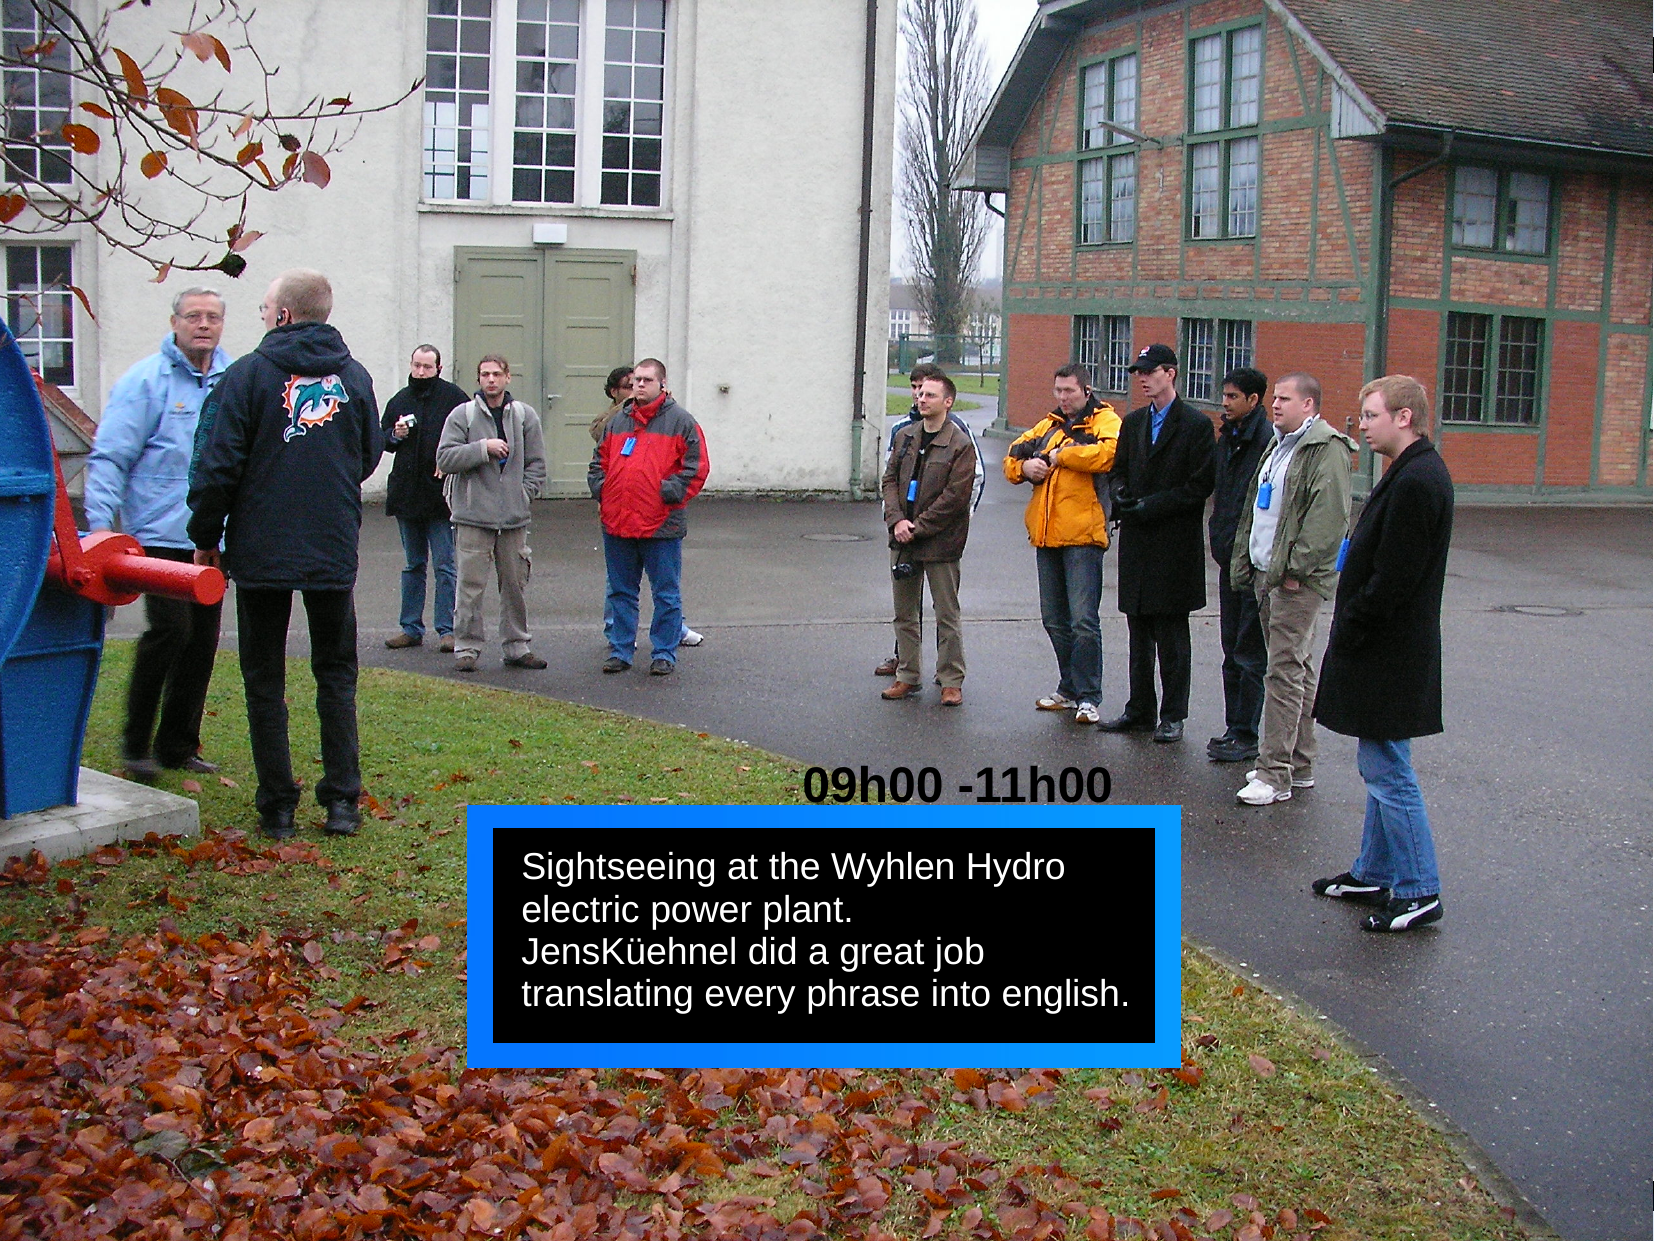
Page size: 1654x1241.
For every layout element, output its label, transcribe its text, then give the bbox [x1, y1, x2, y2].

text_box [493, 828, 1155, 1043]
text_box 09h00 -11h00 [787, 750, 1129, 821]
text_box Sightseeing at the Wyhlen Hydro electric power plant. JensKüehnel did a great job translating every phrase into english. [506, 838, 1147, 1022]
picture [0, 0, 1654, 1241]
